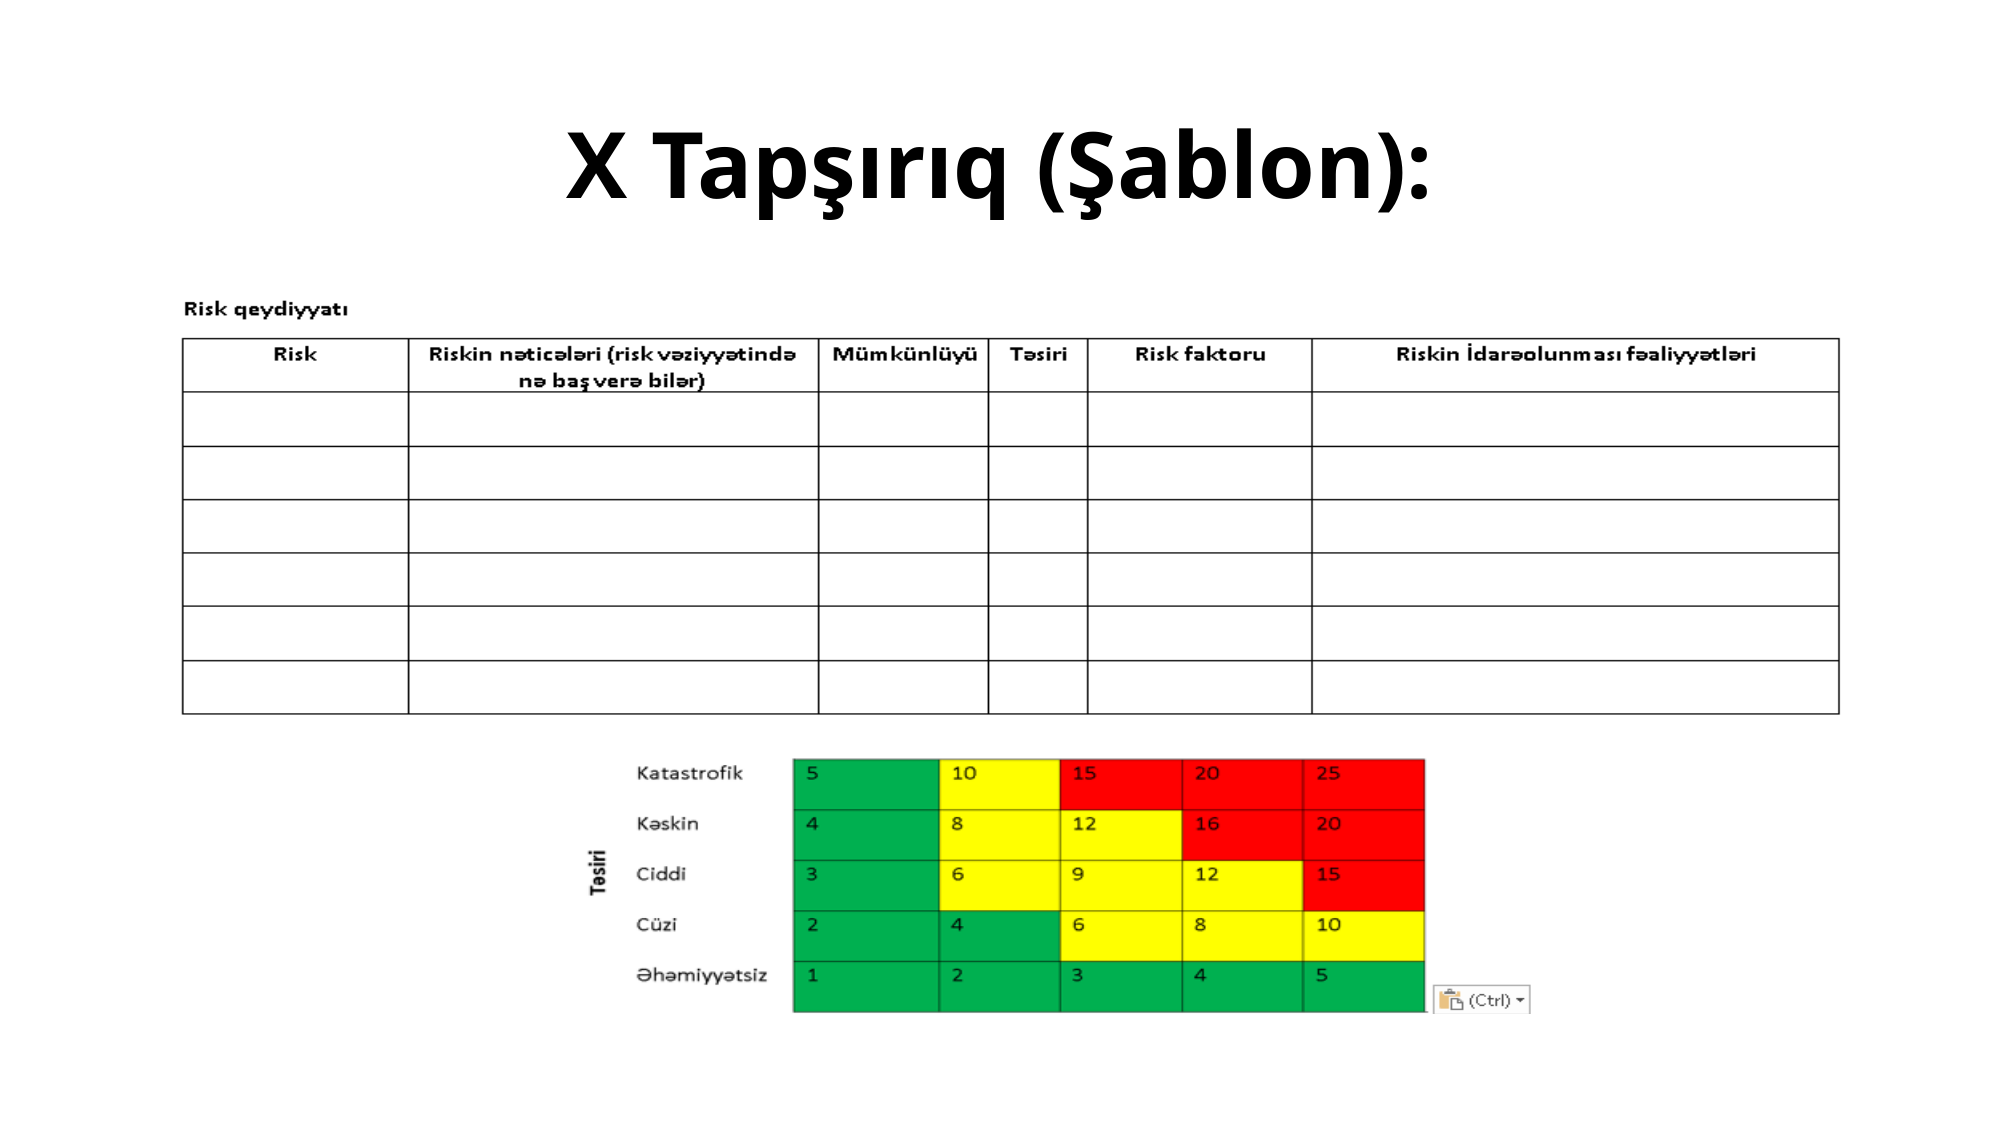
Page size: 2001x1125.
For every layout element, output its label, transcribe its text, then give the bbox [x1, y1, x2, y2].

title X Tapşırıq (Şablon): [137, 59, 1863, 278]
picture [161, 299, 1863, 1014]
